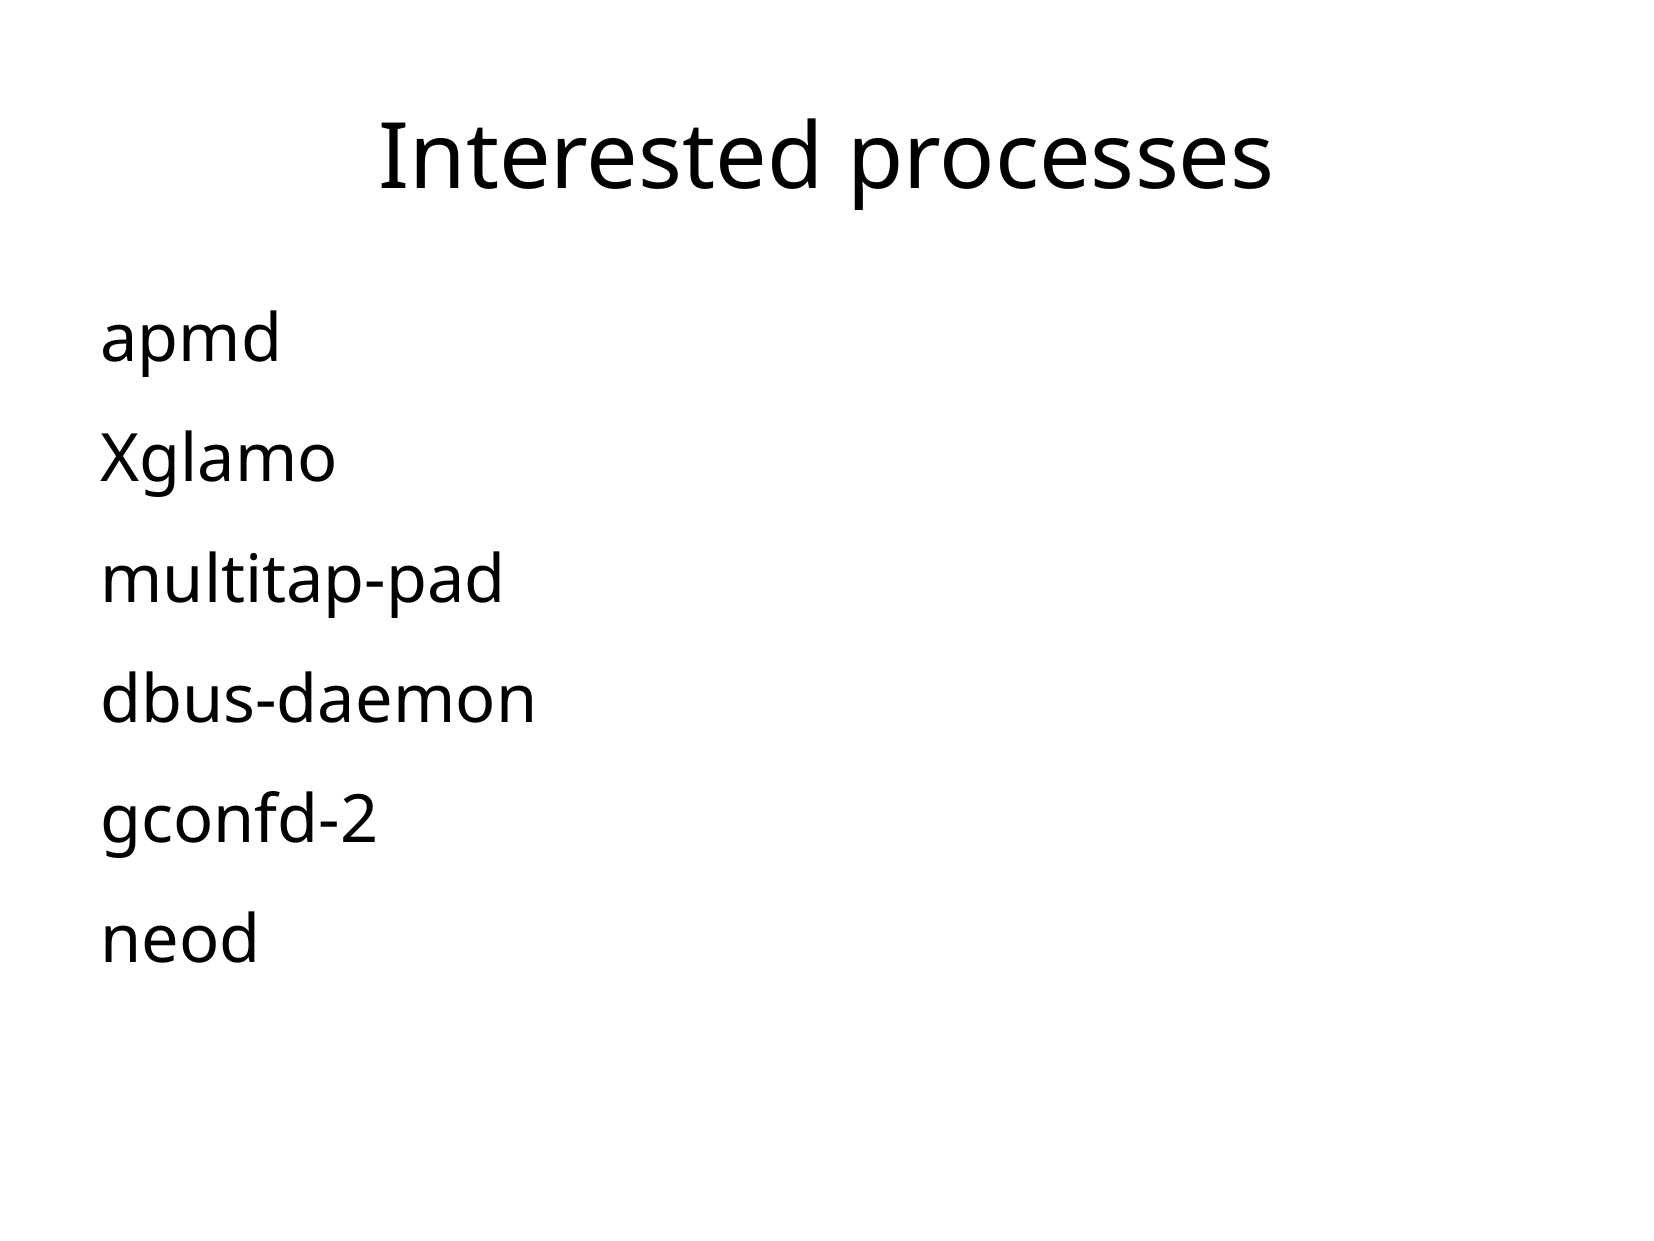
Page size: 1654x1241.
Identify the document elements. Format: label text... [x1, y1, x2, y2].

list apmd Xglamo multitap-pad dbus-daemon gconfd-2 neod [82, 290, 1571, 1094]
title Interested processes [82, 56, 1571, 250]
